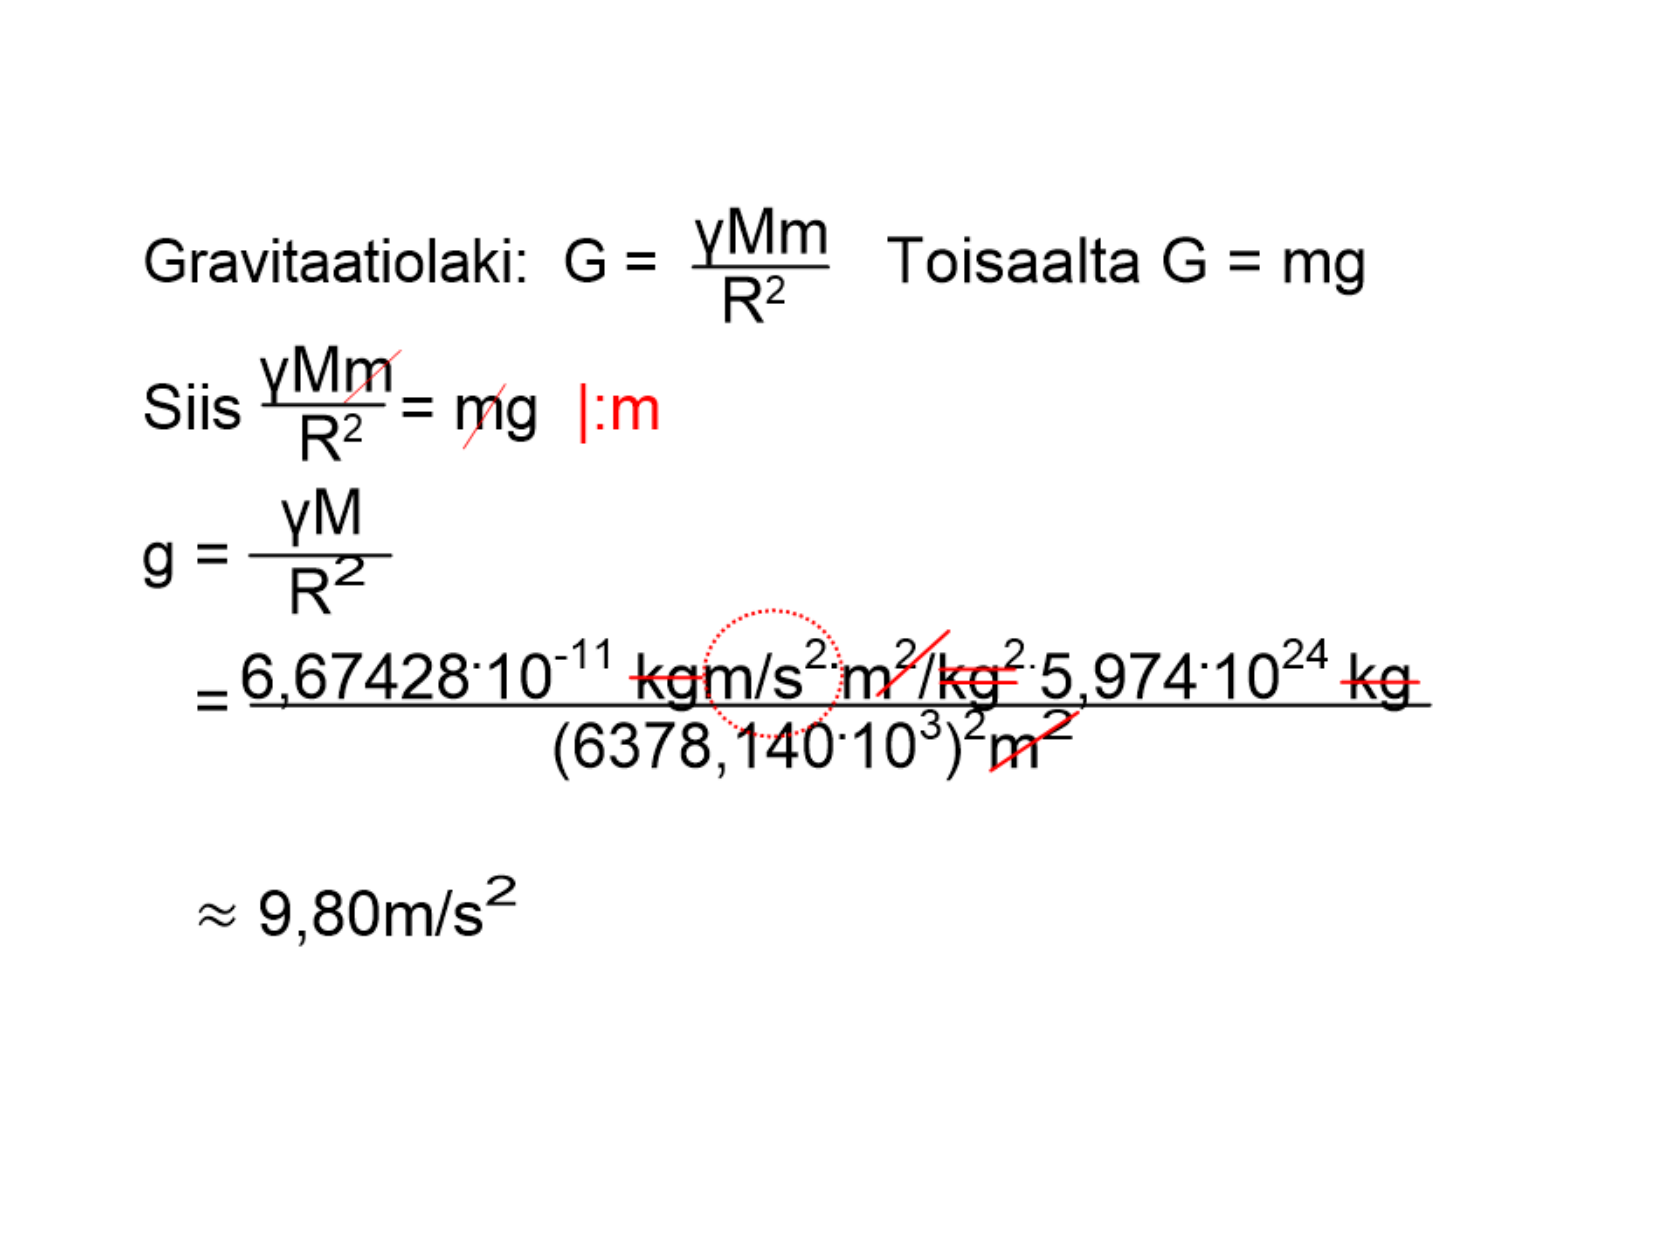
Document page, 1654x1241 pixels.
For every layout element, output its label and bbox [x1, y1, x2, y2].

picture [106, 118, 1495, 1016]
